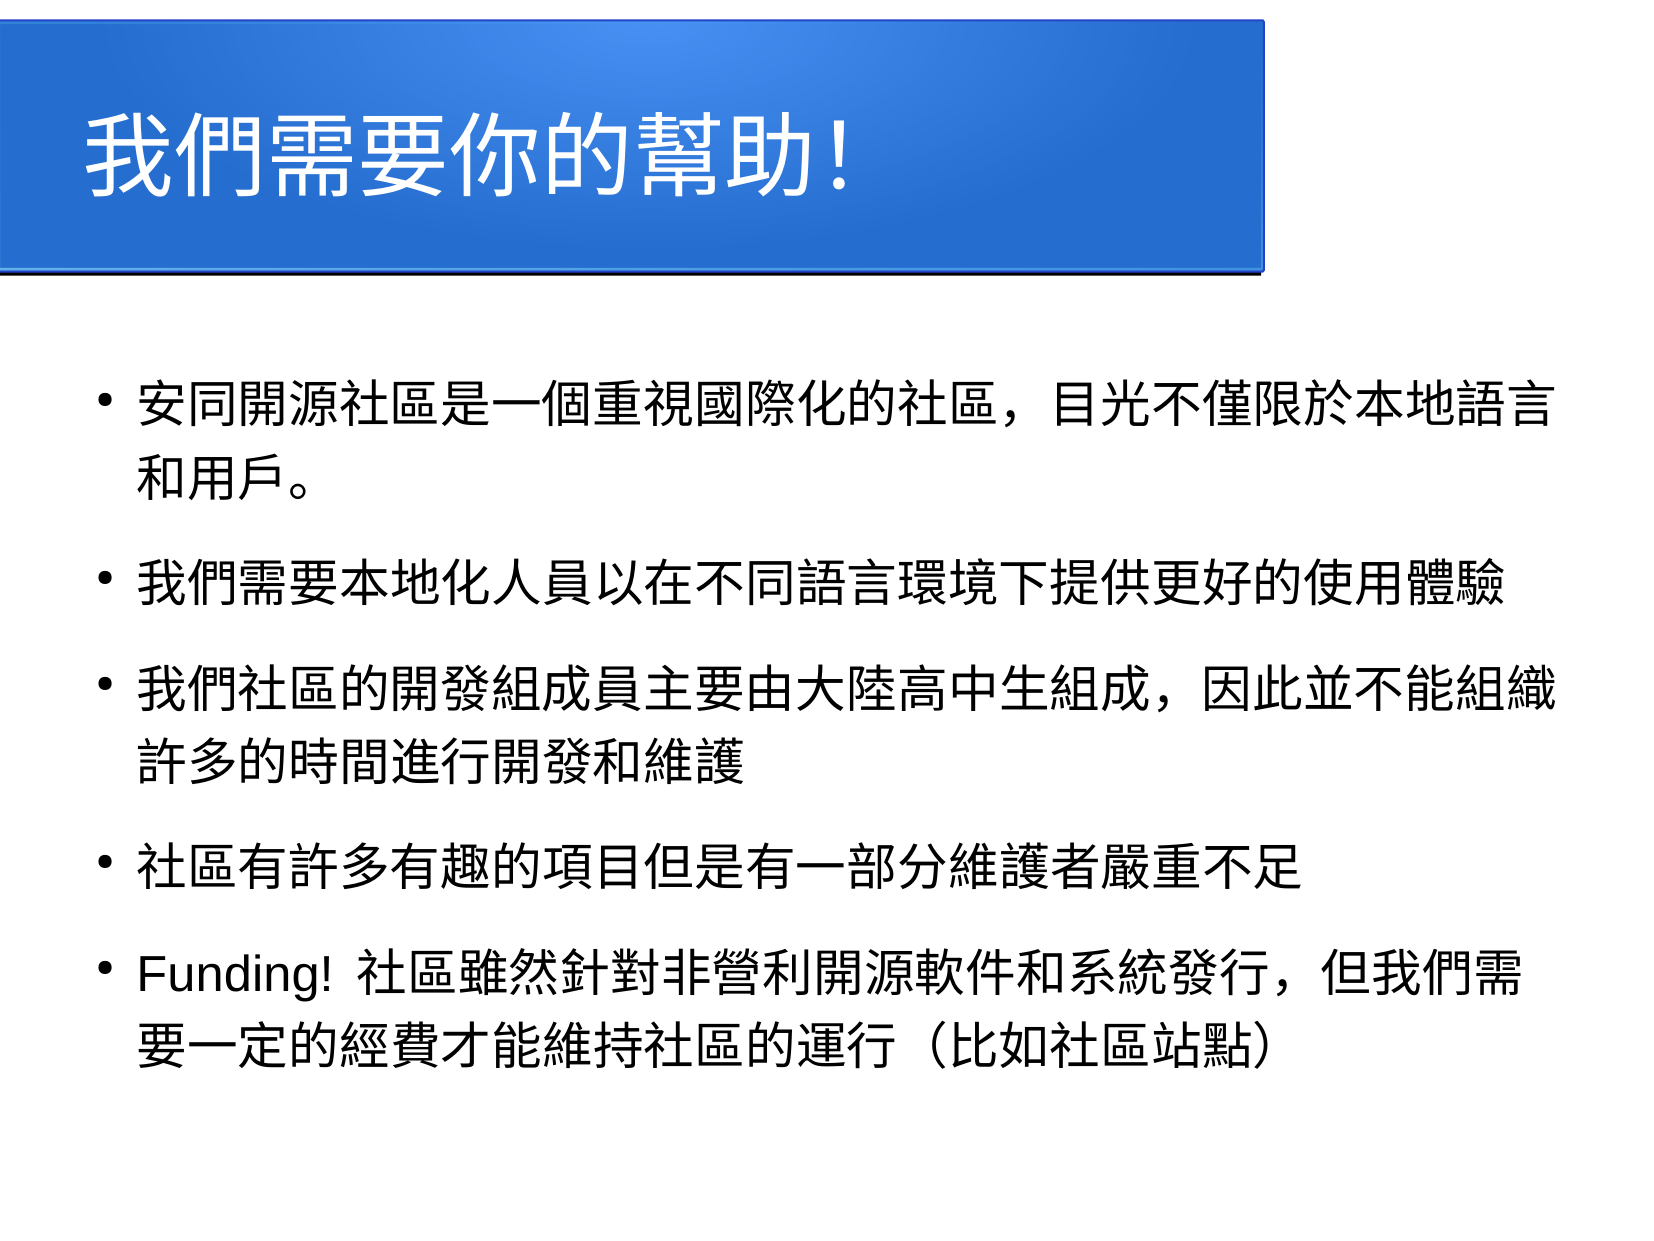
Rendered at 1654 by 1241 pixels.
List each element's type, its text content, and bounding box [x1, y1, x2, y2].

list 安同開源社區是一個重視國際化的社區，目光不僅限於本地語言和用戶。 我們需要本地化人員以在不同語言環境下提供更好的使用體驗 我們社區的開發組成員主要由大陸高中生組成，因此並不能組織許多的時間進行開發和維護 社區有許多有趣的項目但是有一部分維護者嚴重不足 Funding! 社區雖然針對非營利開源軟件和系統發行，但我們需要一定的經費才能維持社區的運行（比如社區站點） [82, 364, 1571, 1084]
title 我們需要你的幫助！ [82, 47, 1235, 252]
